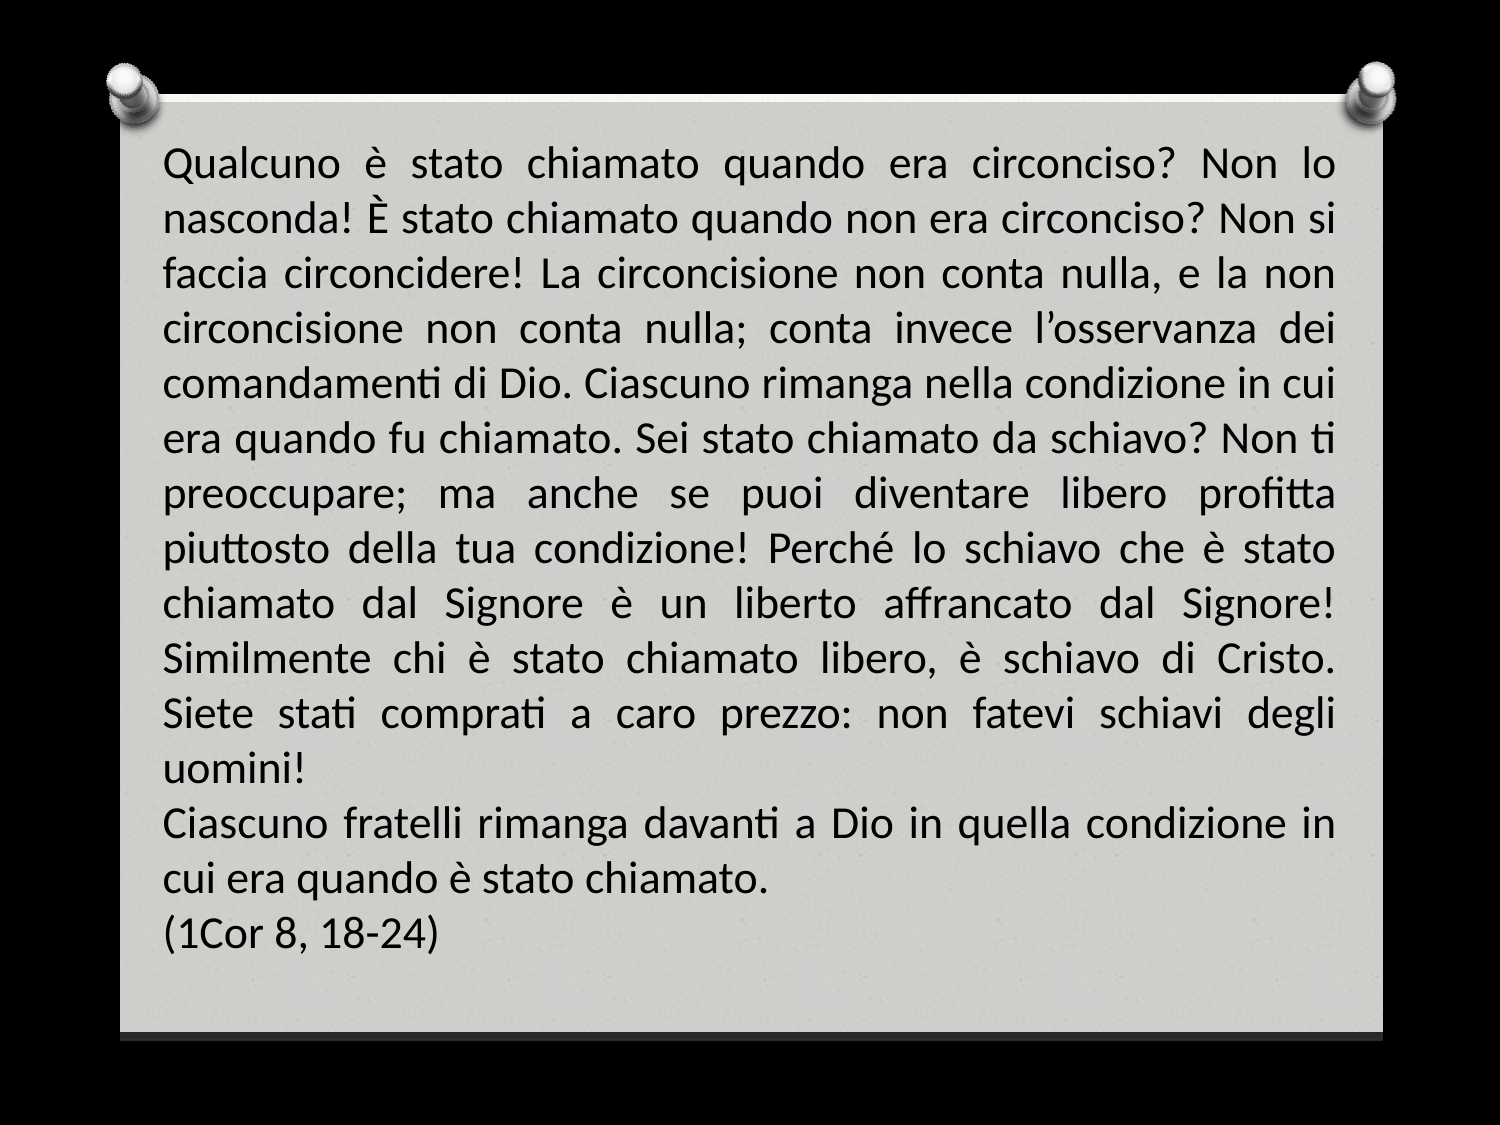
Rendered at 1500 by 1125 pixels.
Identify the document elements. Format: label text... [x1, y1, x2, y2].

text_box Qualcuno è stato chiamato quando era circonciso? Non lo nasconda! è stato chiamato quando non era circonciso? Non si faccia circoncidere! La circoncisione non conta nulla, e la non circoncisione non conta nulla; conta invece l’osservanza dei comandamenti di Dio. Ciascuno rimanga nella condizione in cui era quando fu chiamato. Sei stato chiamato da schiavo? Non ti preoccupare; ma anche se puoi diventare libero profitta piuttosto della tua condizione! Perché lo schiavo che è stato chiamato dal Signore è un liberto affrancato dal Signore! Similmente chi è stato chiamato libero, è schiavo di Cristo. Siete stati comprati a caro prezzo: non fatevi schiavi degli uomini! Ciascuno fratelli rimanga davanti a Dio in quella condizione in cui era quando è stato chiamato. (1Cor 8, 18-24) [147, 125, 1353, 974]
